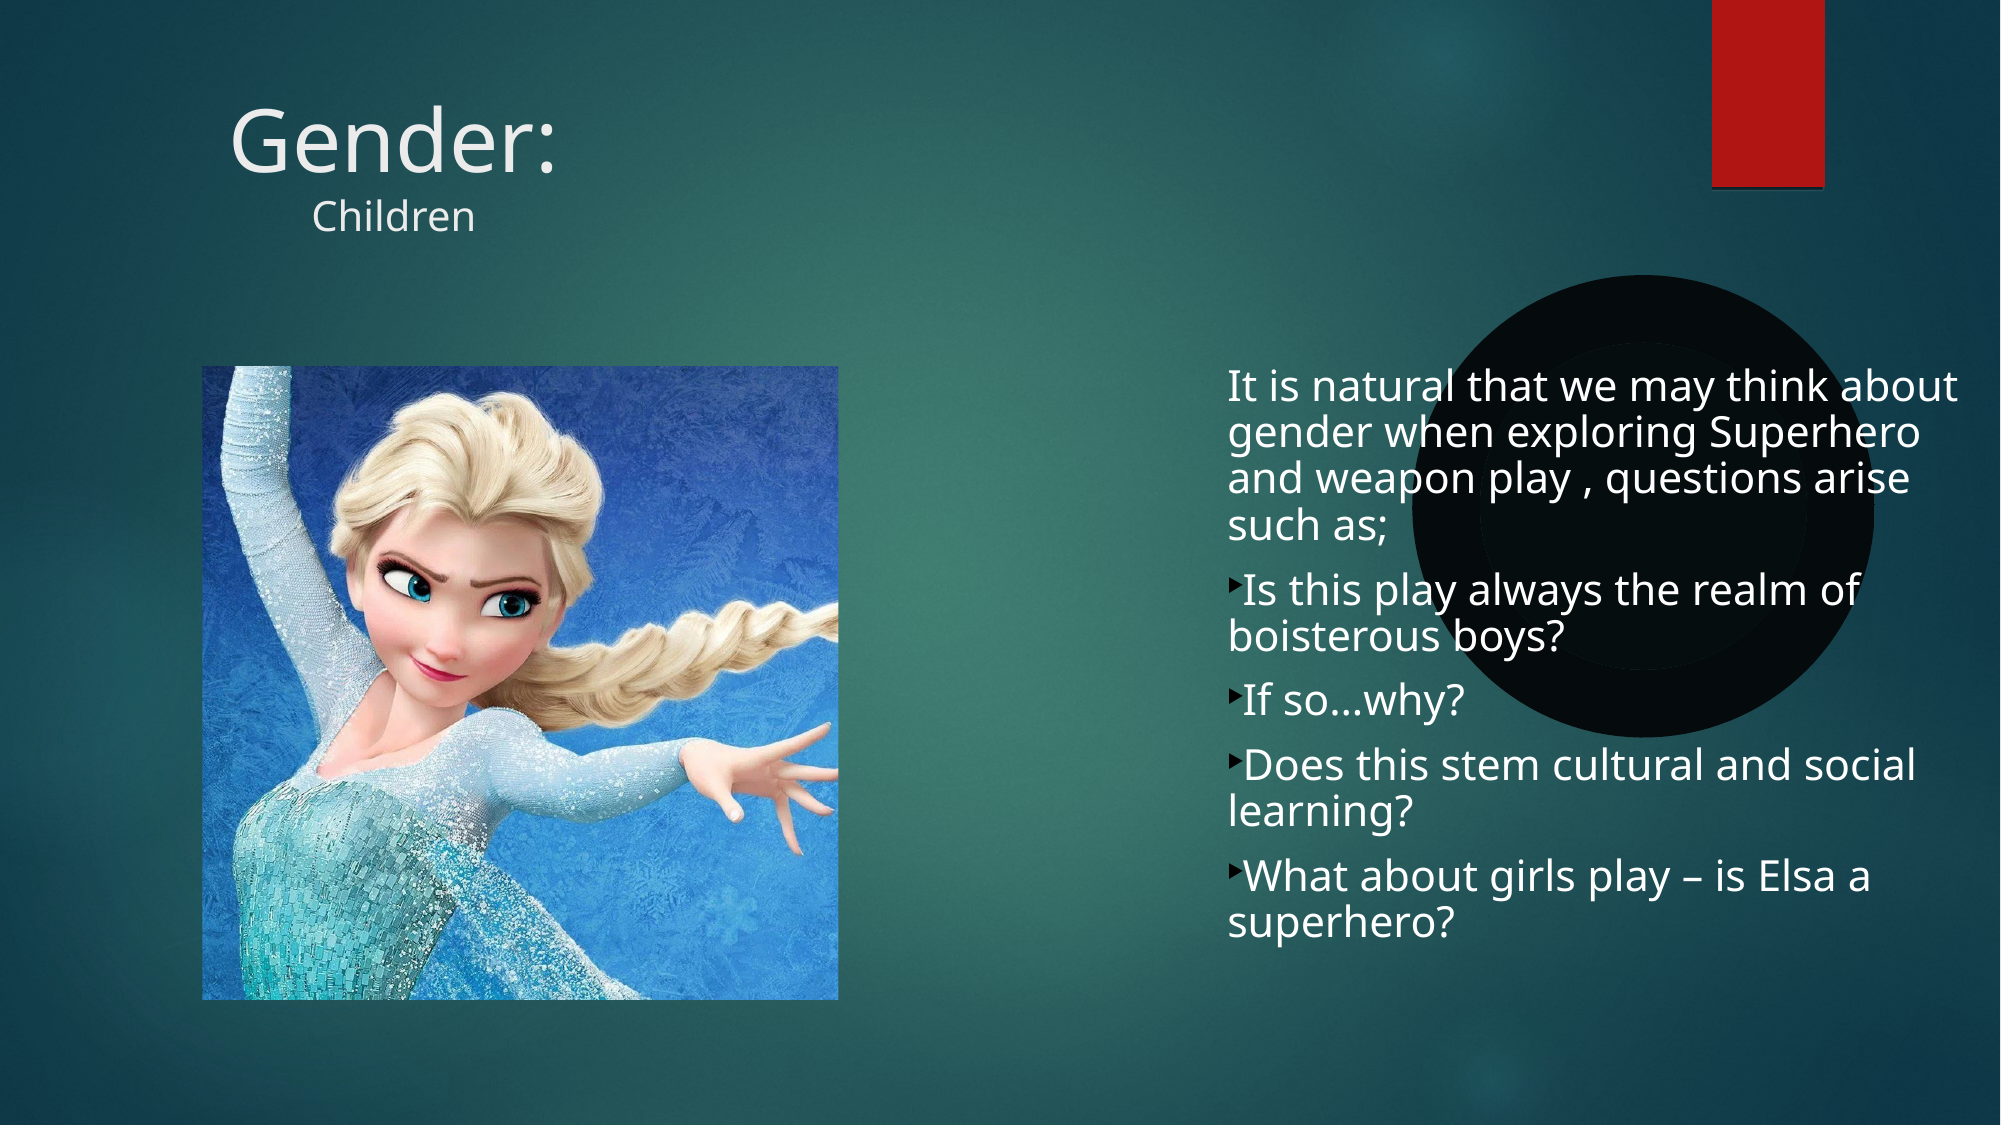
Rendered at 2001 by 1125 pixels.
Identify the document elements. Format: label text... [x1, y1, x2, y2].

list It is natural that we may think about gender when exploring Superhero and weapon play , questions arise such as; Is this play always the realm of boisterous boys? If so…why? Does this stem cultural and social learning? What about girls play – is Elsa a superhero? [1212, 356, 2000, 957]
title Gender: Children [0, 55, 788, 270]
picture [202, 366, 839, 1000]
